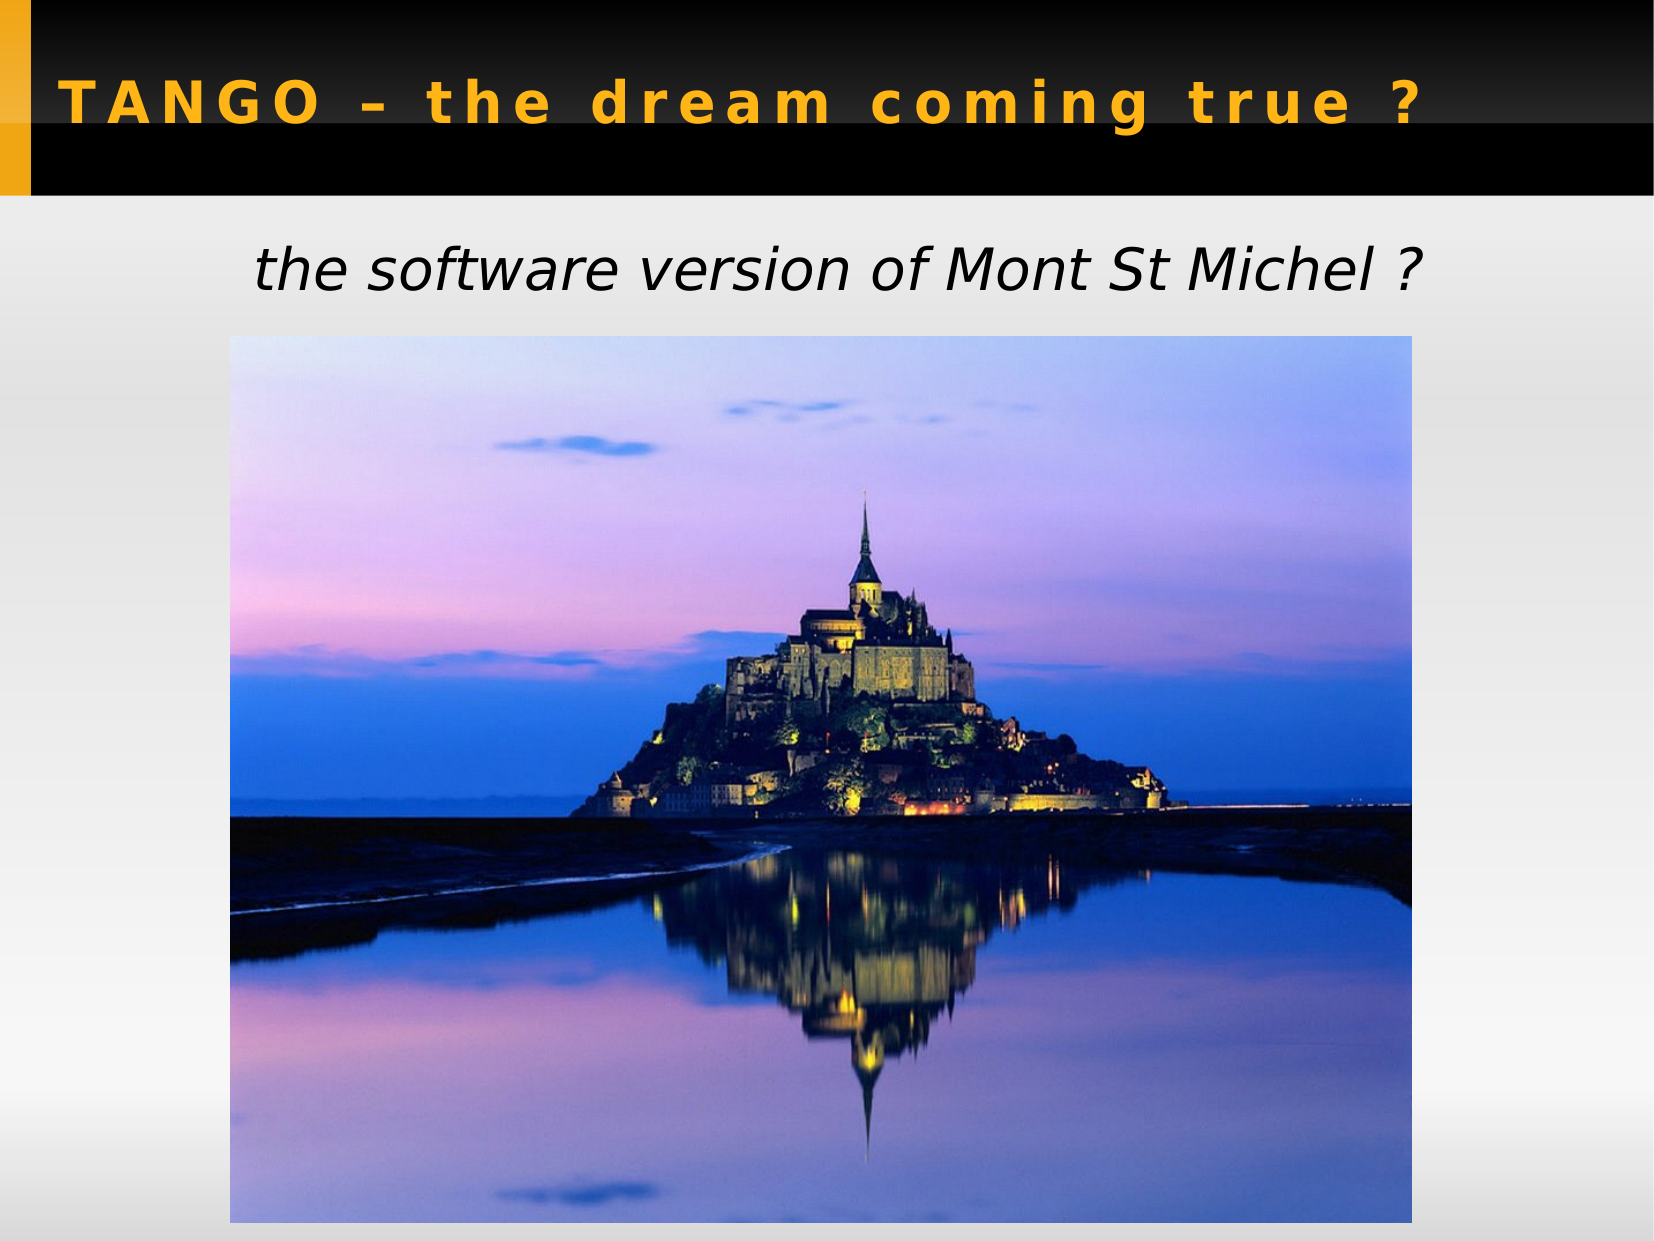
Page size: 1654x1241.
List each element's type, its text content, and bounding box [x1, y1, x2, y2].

picture [0, 0, 1654, 1241]
title TANGO – the dream coming true ? [59, 29, 1625, 178]
list the software version of Mont St Michel ? [236, 236, 1498, 374]
